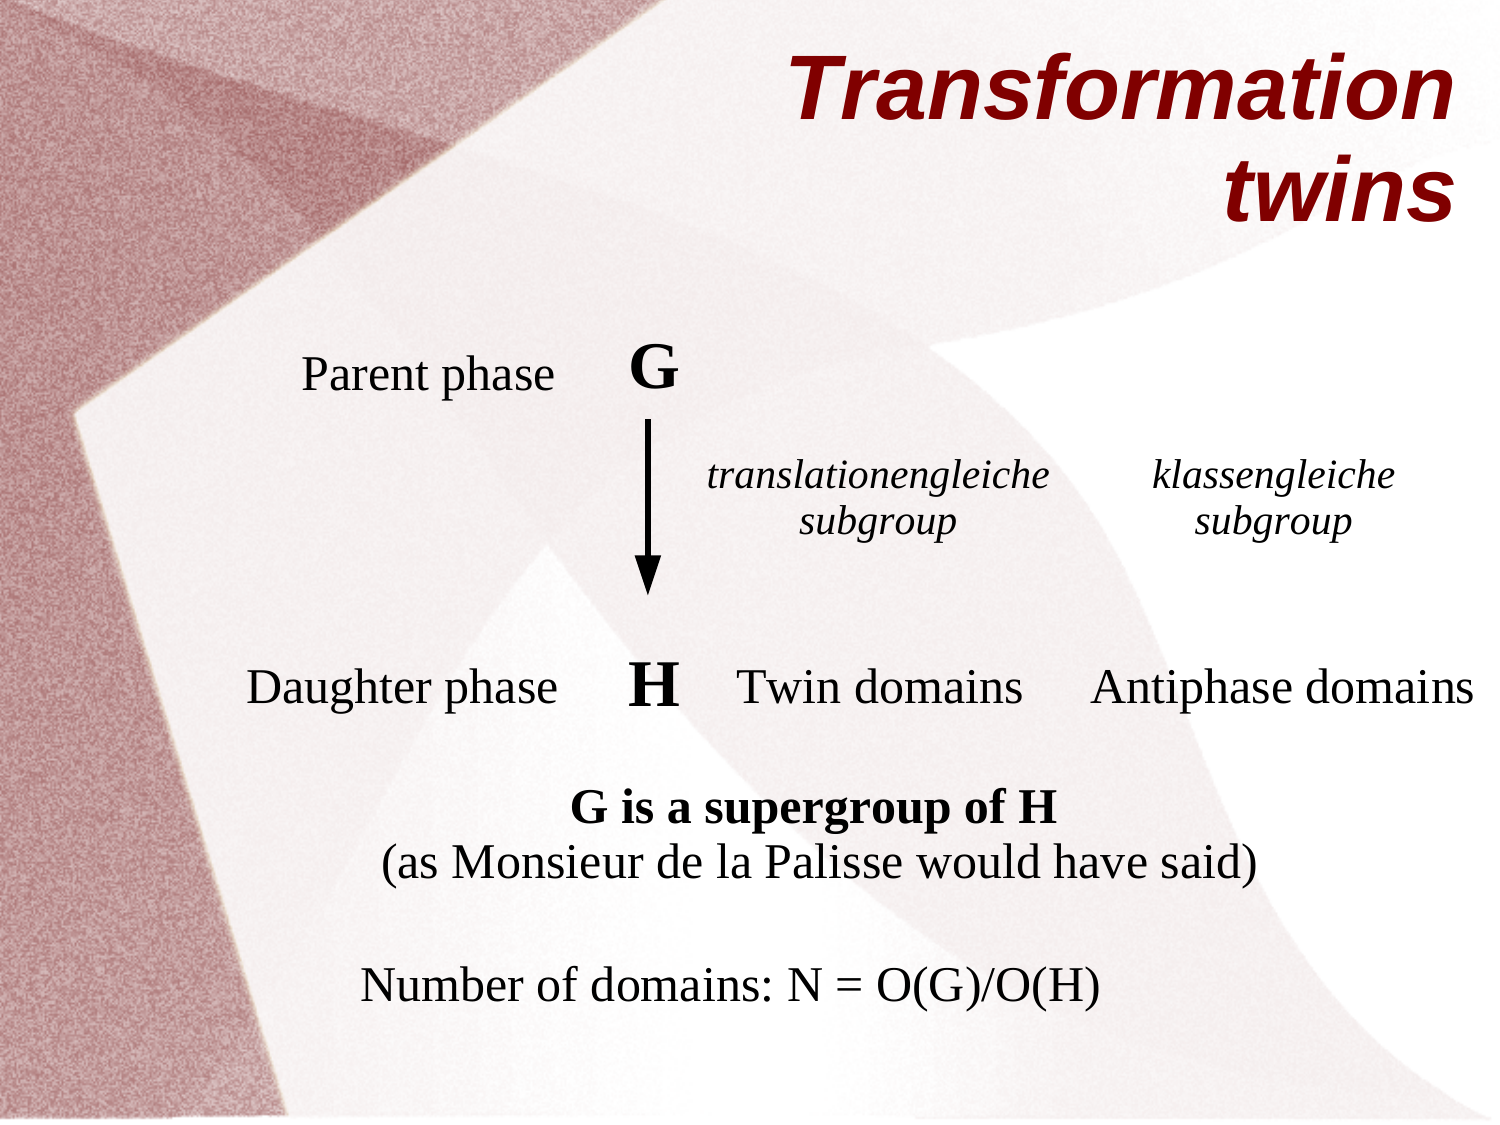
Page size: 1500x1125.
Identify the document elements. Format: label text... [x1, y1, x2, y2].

text_box Twin domains [721, 651, 1039, 723]
text_box Daughter phase [231, 651, 574, 723]
text_box Number of domains: N = O(G)/O(H) [345, 949, 1116, 1021]
title Transformation twins [541, 36, 1458, 242]
text_box H [613, 639, 696, 729]
picture [0, 0, 1500, 1125]
text_box translationengleiche subgroup [691, 443, 1090, 553]
text_box klassengleiche subgroup [1137, 443, 1436, 553]
text_box G is a supergroup of H (as Monsieur de la Palisse would have said) [366, 771, 1274, 900]
text_box Parent phase [286, 338, 571, 411]
text_box Antiphase domains [1075, 651, 1491, 723]
text_box G [613, 321, 696, 411]
